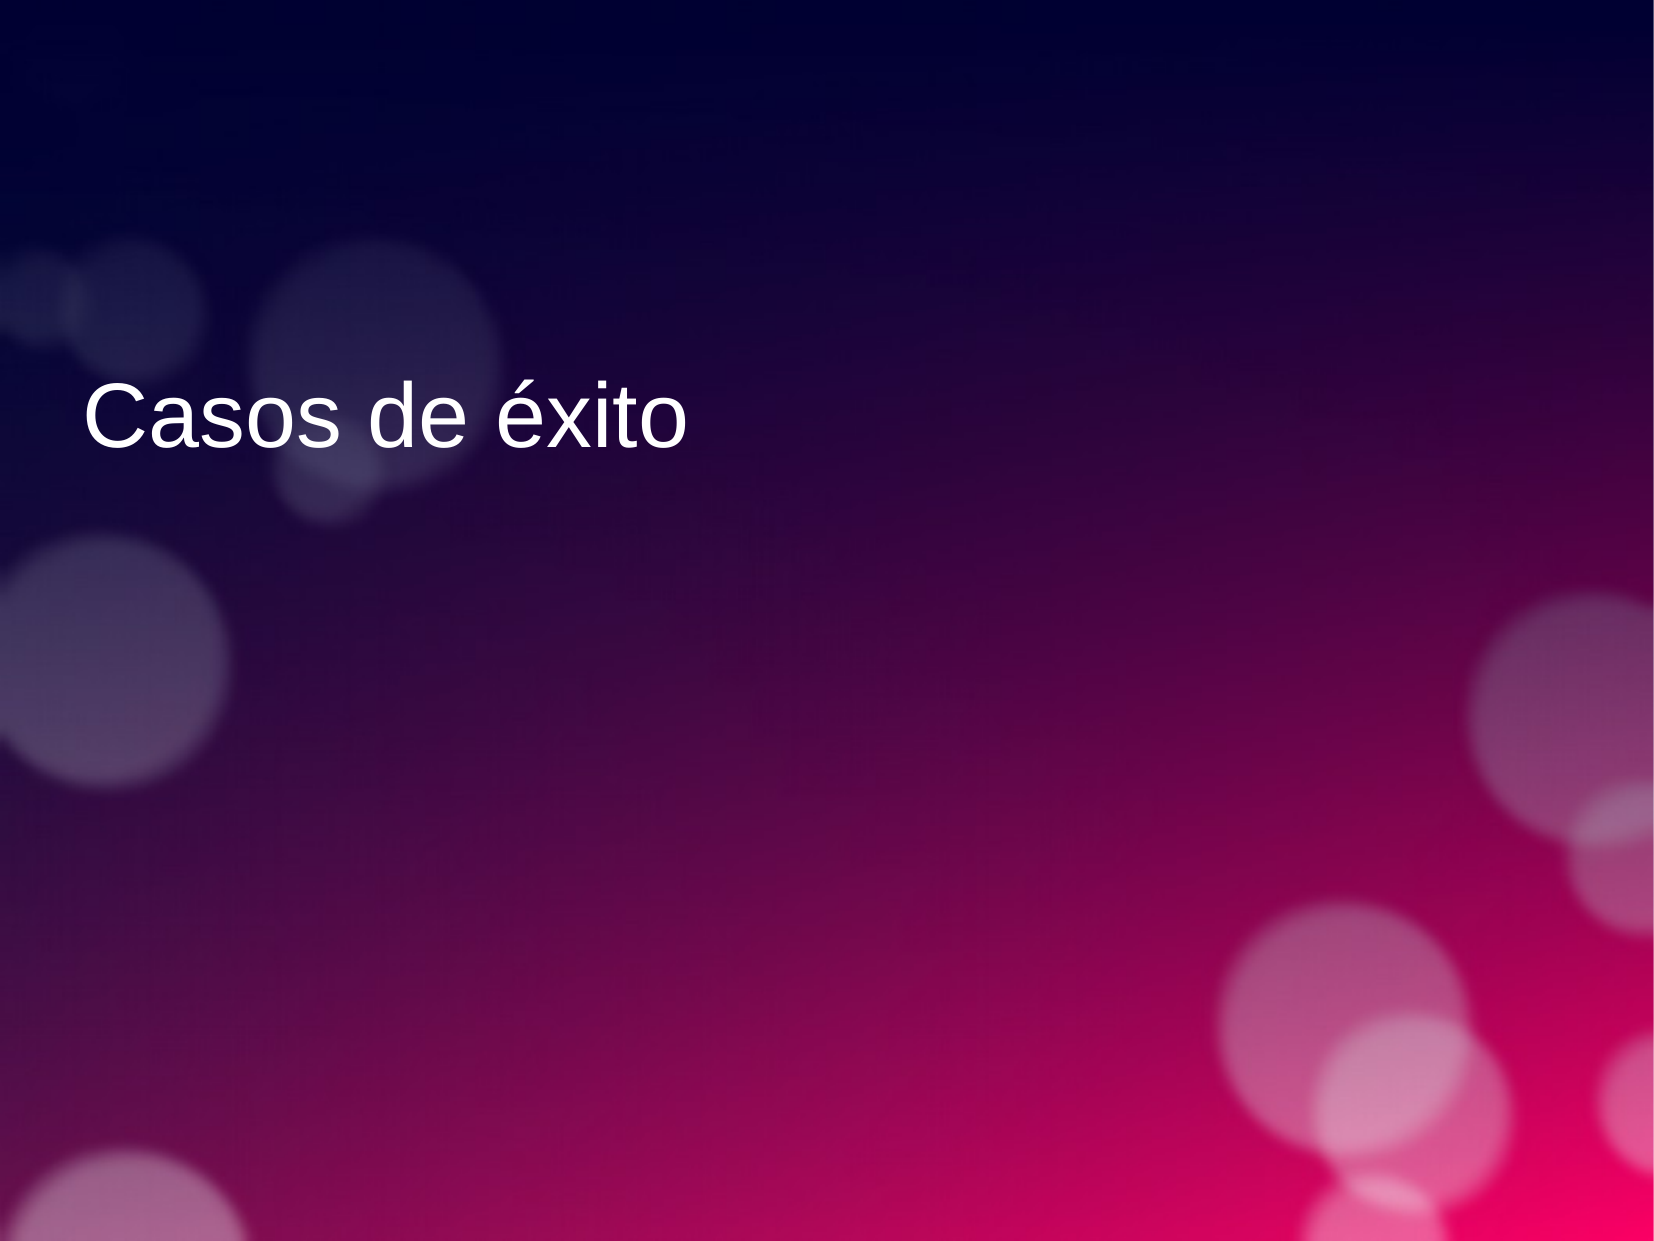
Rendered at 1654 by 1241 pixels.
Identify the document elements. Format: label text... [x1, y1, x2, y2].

title Casos de éxito [82, 262, 1571, 570]
picture [0, 0, 1654, 1241]
